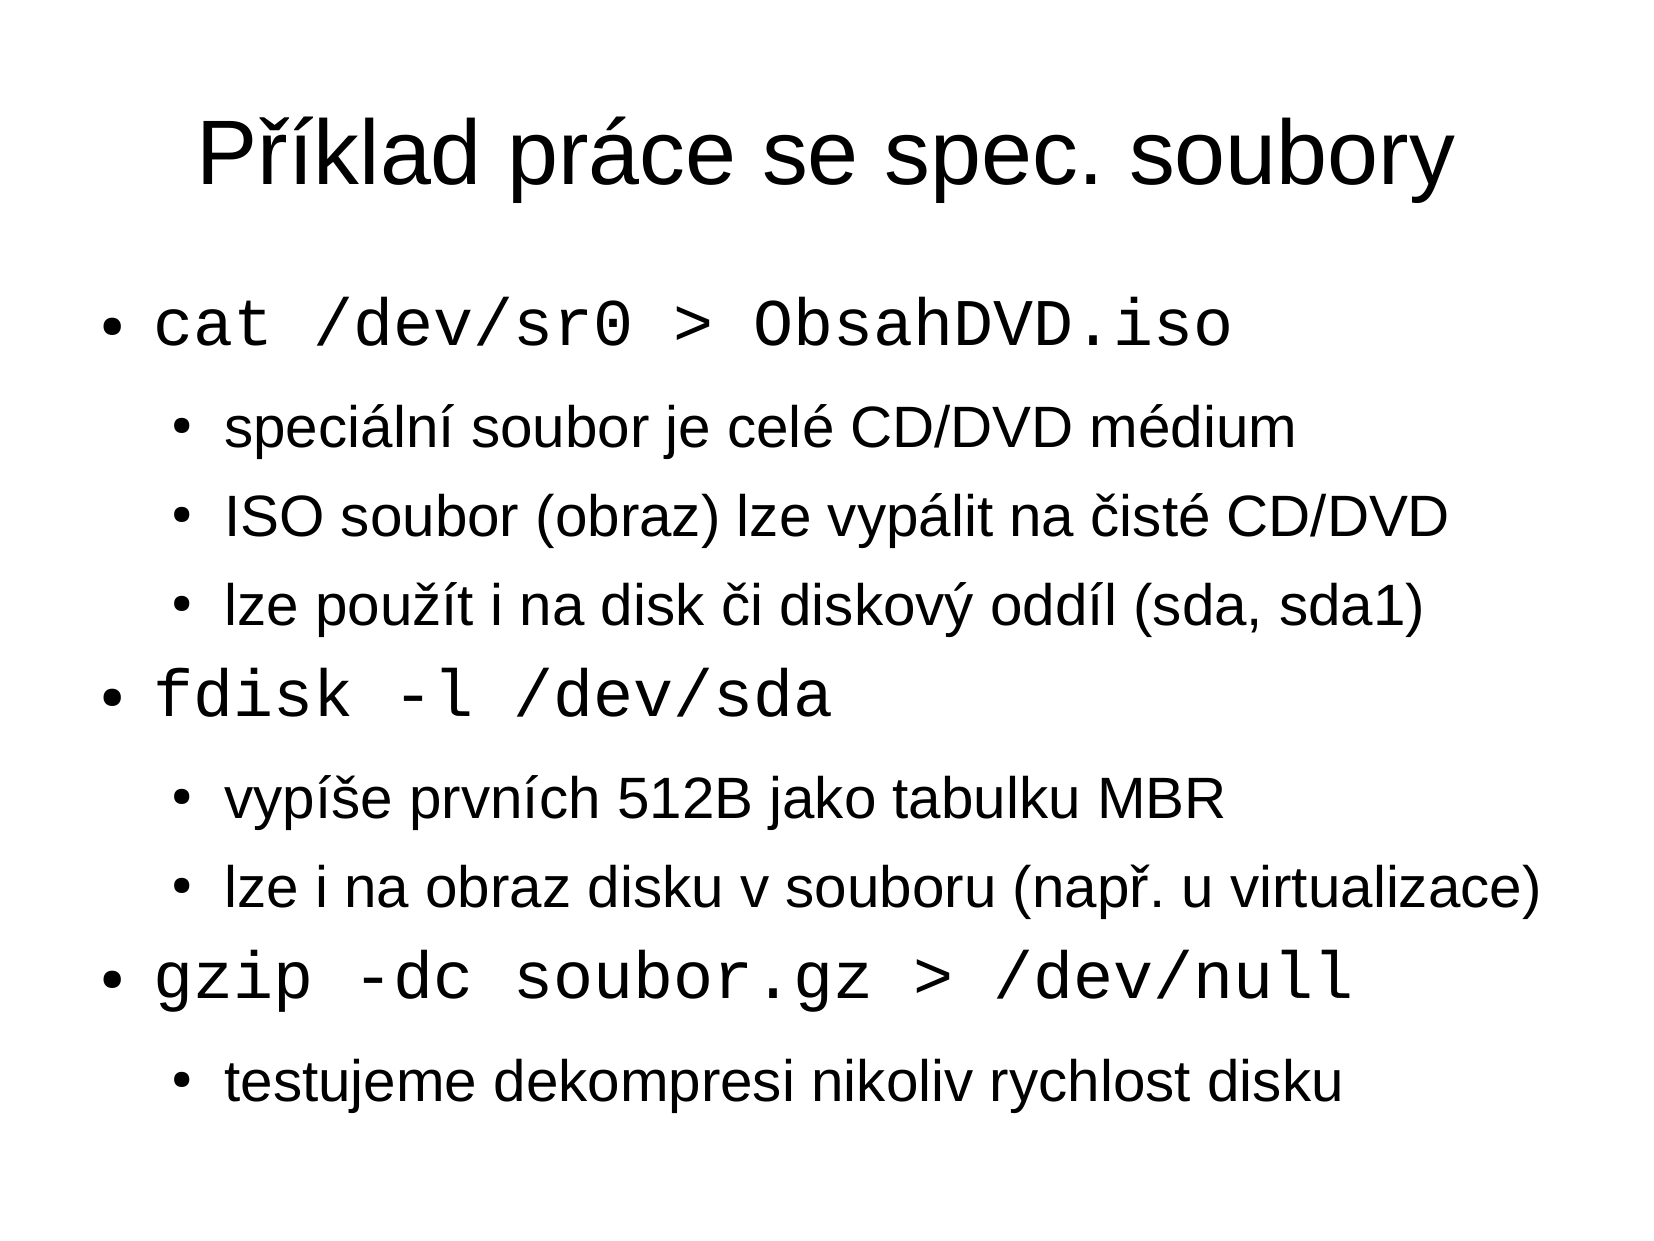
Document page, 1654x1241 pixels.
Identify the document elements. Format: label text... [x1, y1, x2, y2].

list cat /dev/sr0 > ObsahDVD.iso speciální soubor je celé CD/DVD médium ISO soubor (obraz) lze vypálit na čisté CD/DVD lze použít i na disk či diskový oddíl (sda, sda1) fdisk -l /dev/sda vypíše prvních 512B jako tabulku MBR lze i na obraz disku v souboru (např. u virtualizace) gzip -dc soubor.gz > /dev/null testujeme dekompresi nikoliv rychlost disku [82, 290, 1571, 1114]
title Příklad práce se spec. soubory [82, 49, 1571, 257]
